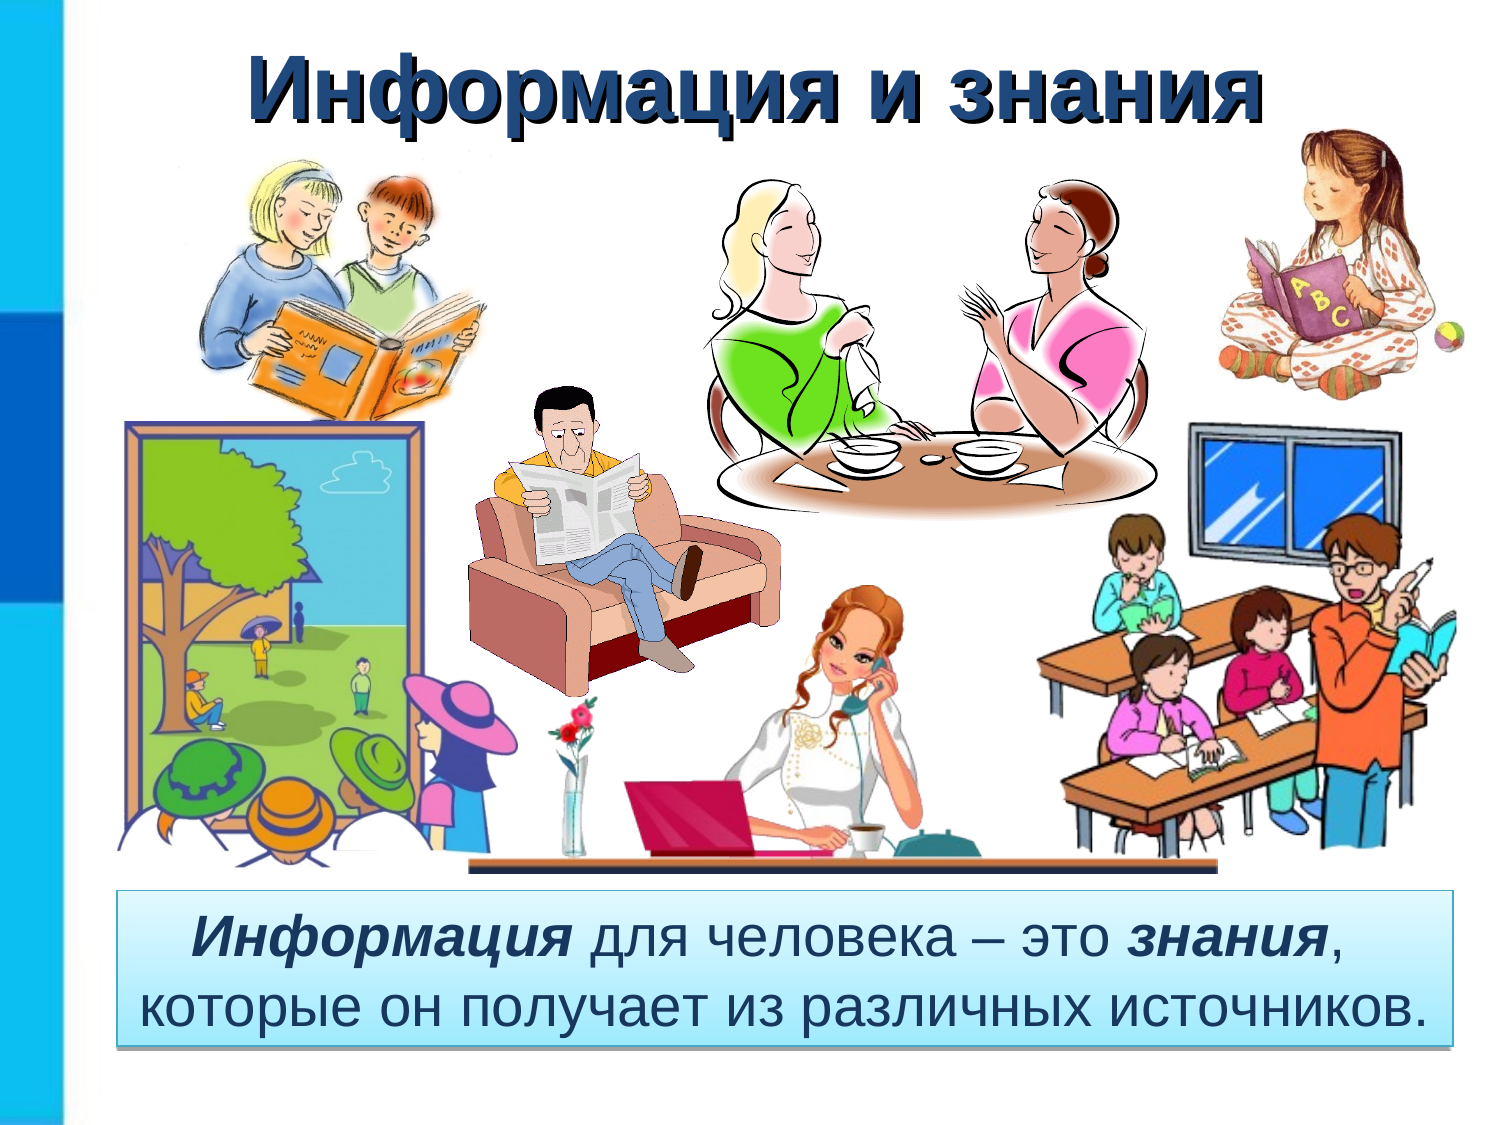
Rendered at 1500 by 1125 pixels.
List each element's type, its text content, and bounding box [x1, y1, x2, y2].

picture [0, 0, 1500, 1125]
title Информация и знания [128, 30, 1383, 135]
text_box Информация для человека – это знания, которые он получает из различных источников. [117, 890, 1454, 1046]
